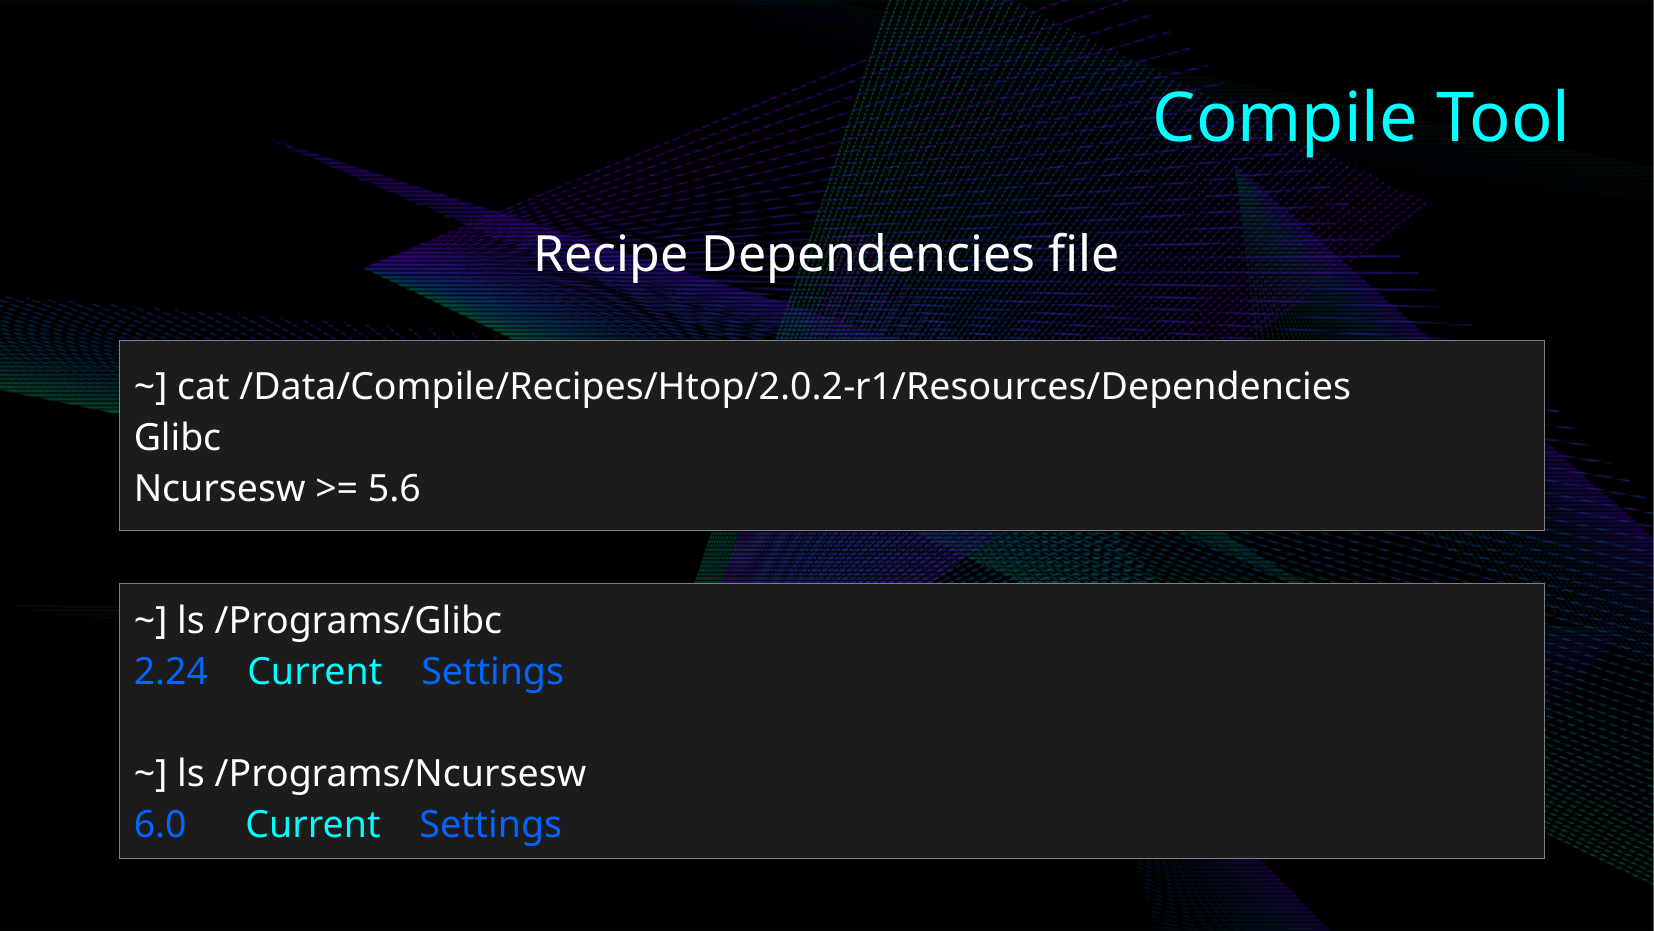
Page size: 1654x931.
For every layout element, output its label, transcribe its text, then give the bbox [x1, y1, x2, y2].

title Compile Tool [82, 37, 1571, 193]
picture [0, 0, 1654, 931]
text_box ~] cat /Data/Compile/Recipes/Htop/2.0.2-r1/Resources/Dependencies Glibc Ncursesw >= 5.6 [119, 340, 1545, 531]
list Recipe Dependencies file [82, 217, 1571, 616]
text_box ~] ls /Programs/Glibc 2.24 Current Settings ~] ls /Programs/Ncursesw 6.0 Current Settings [119, 583, 1545, 859]
